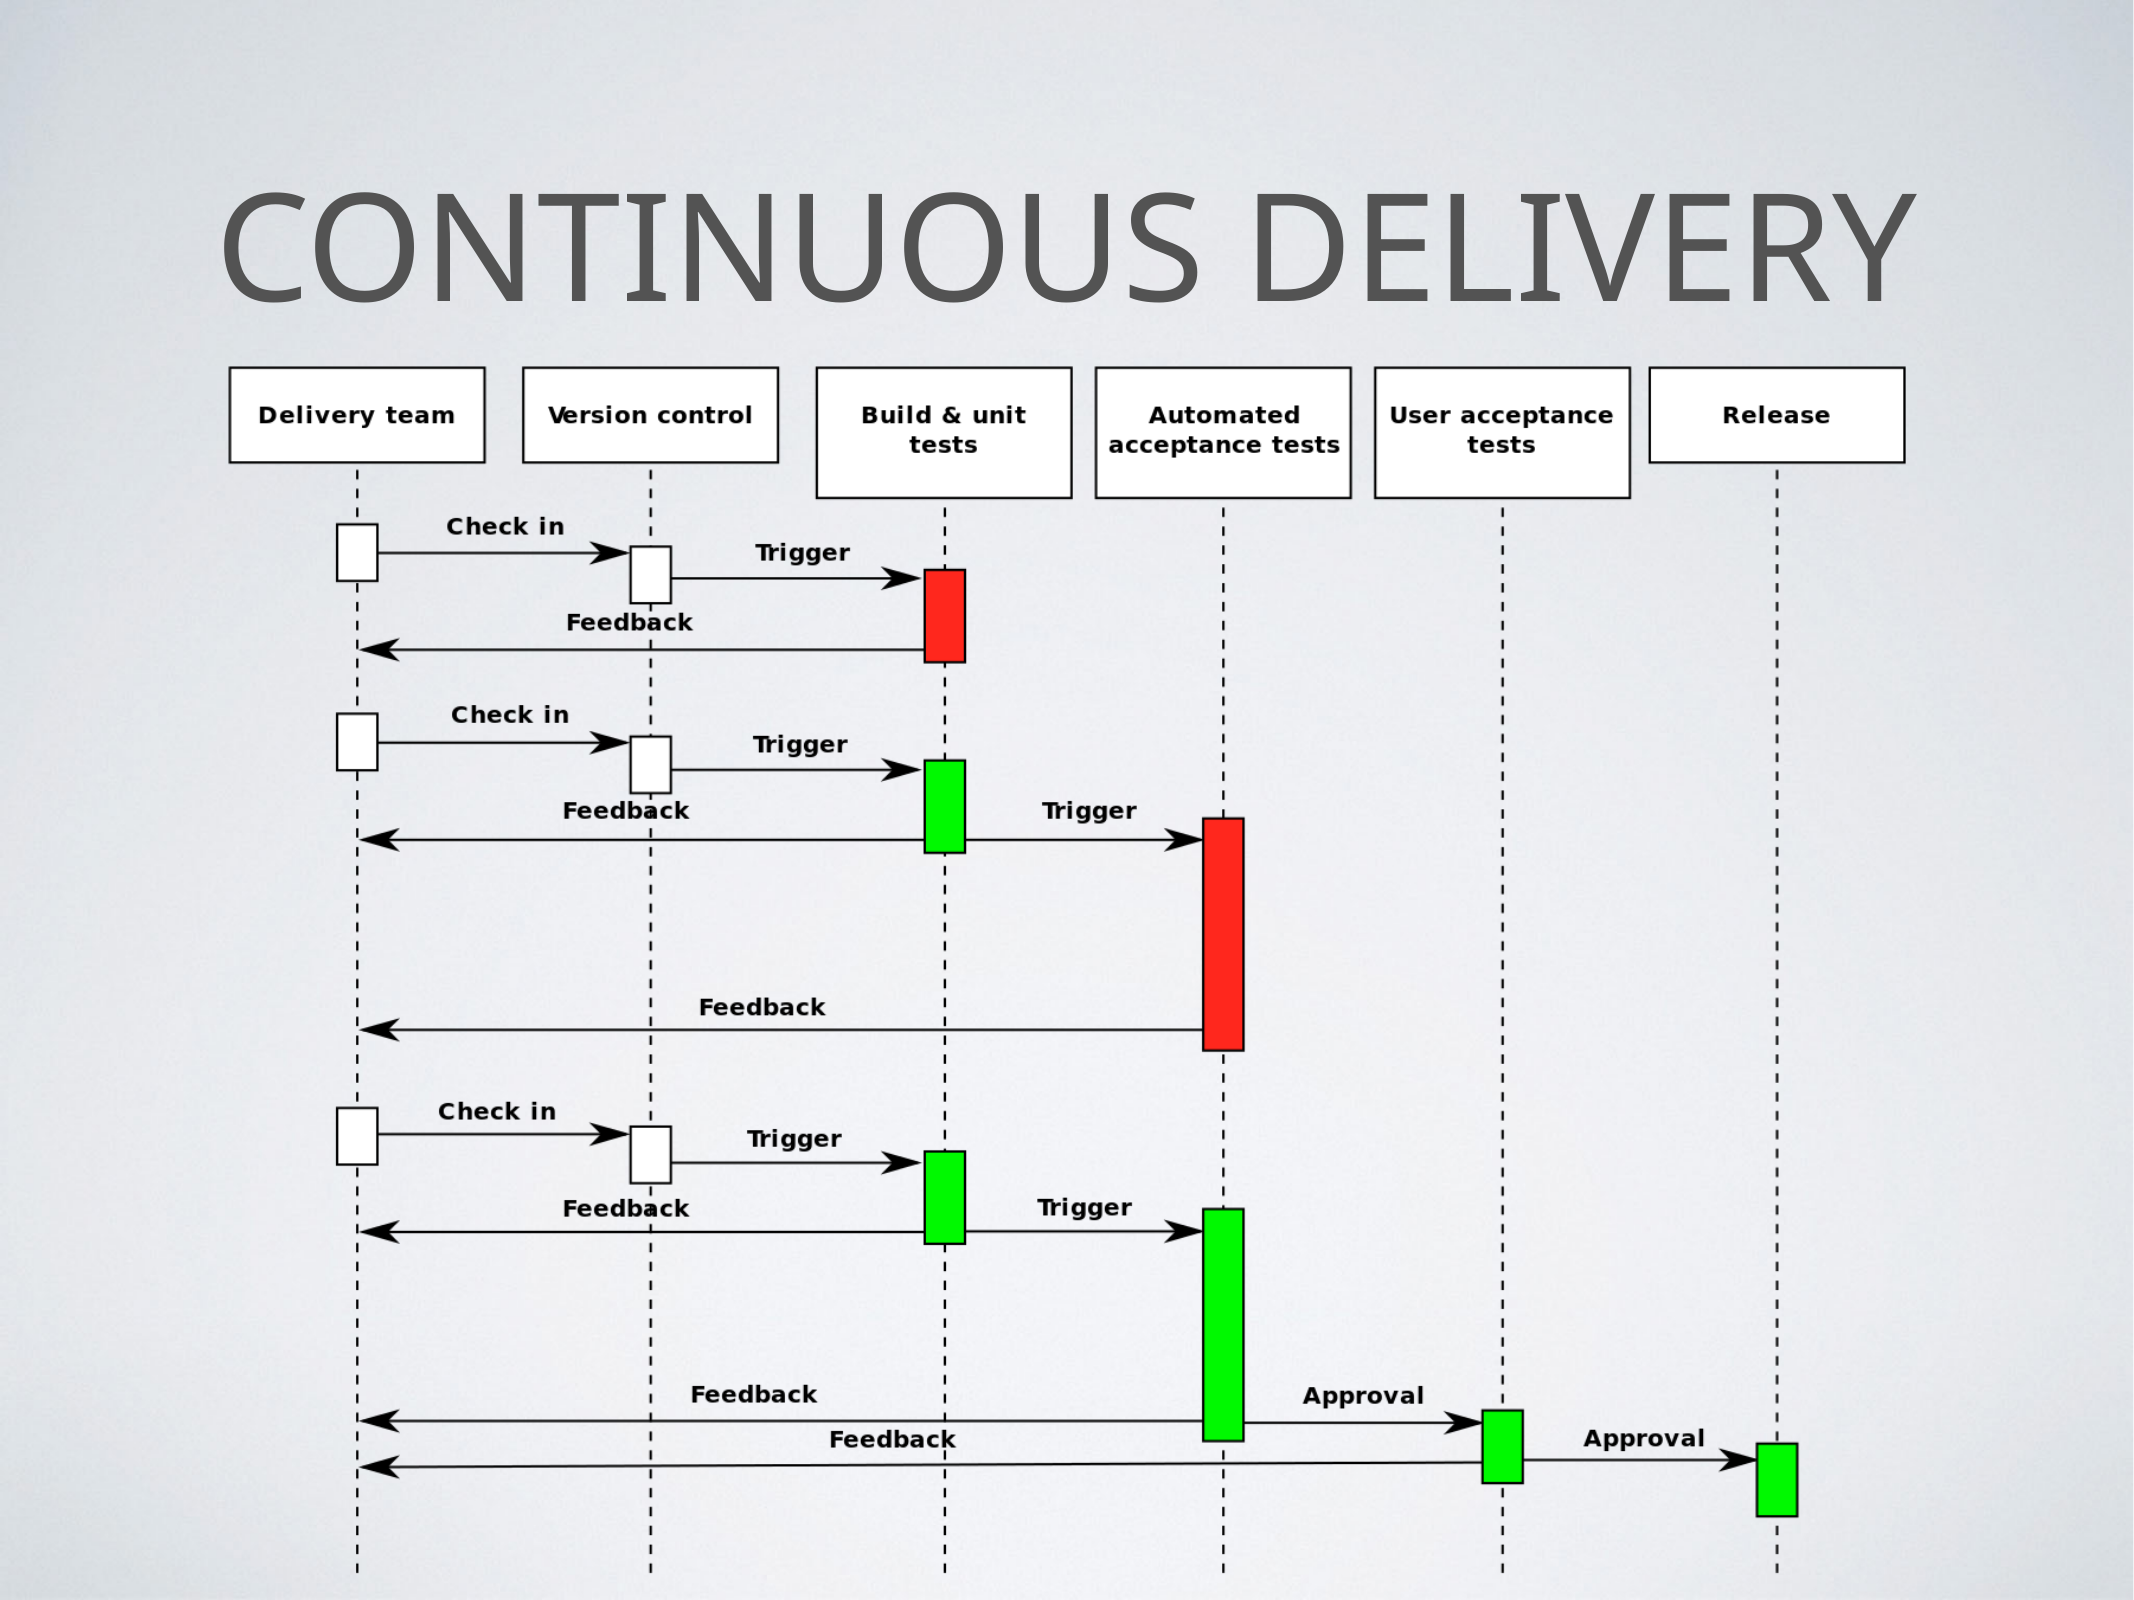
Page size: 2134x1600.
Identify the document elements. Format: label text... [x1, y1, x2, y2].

title Continuous delivery [58, 41, 2075, 442]
picture [0, 0, 2134, 1600]
